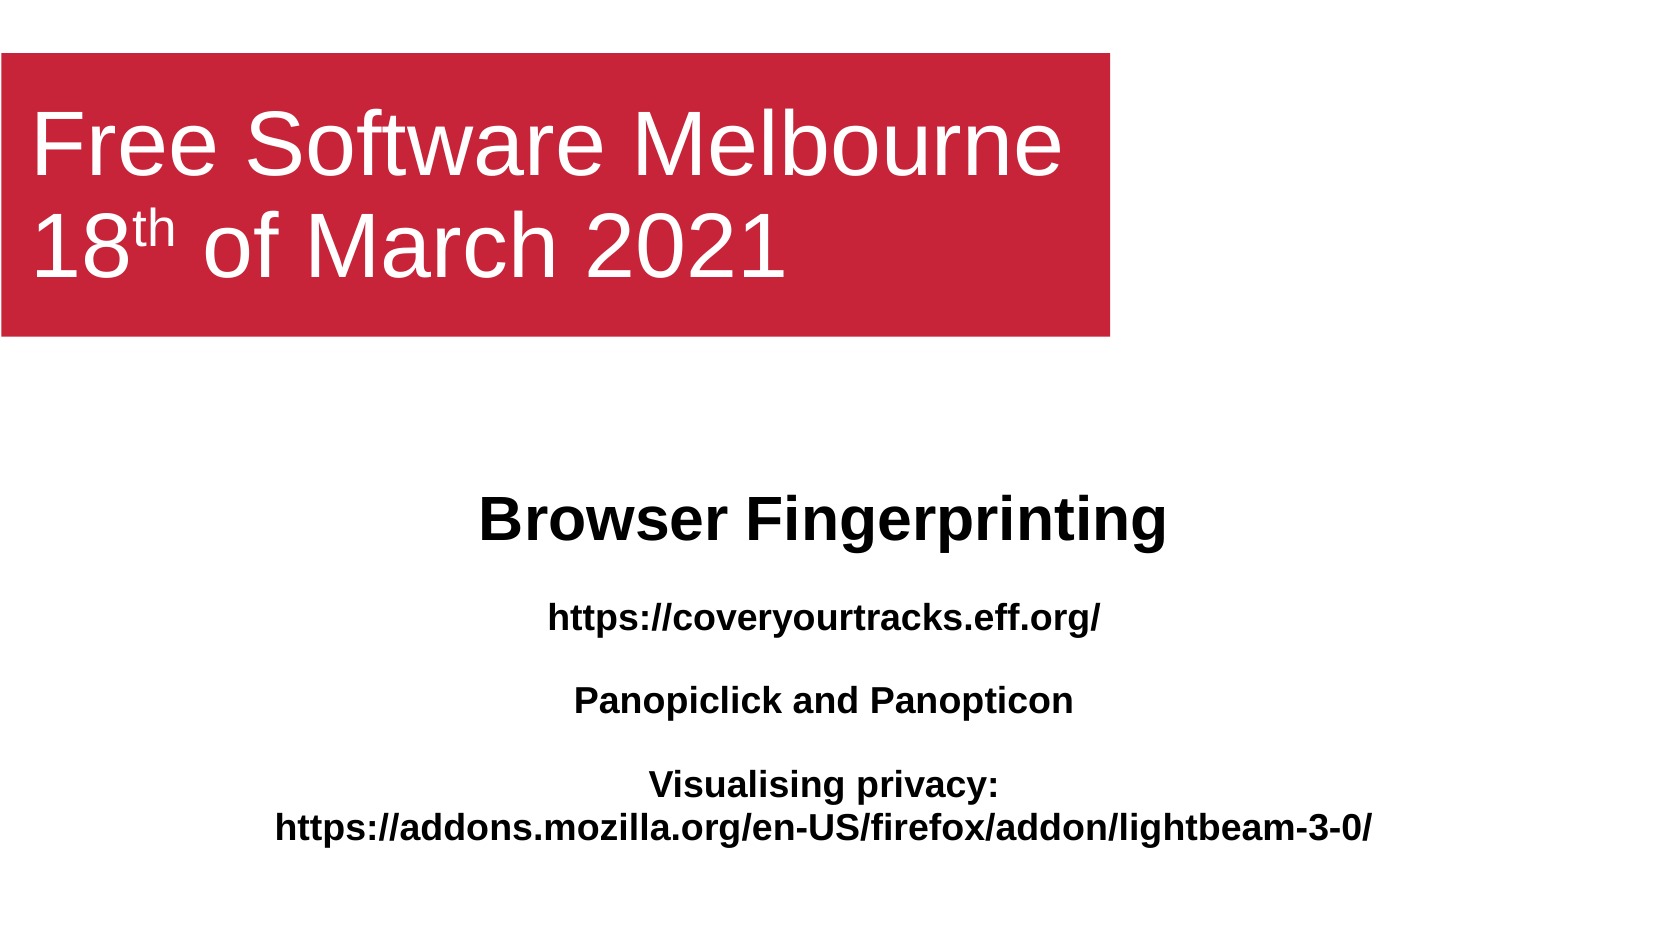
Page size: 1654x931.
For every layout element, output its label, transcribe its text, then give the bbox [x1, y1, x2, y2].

title Free Software Melbourne 18th of March 2021 [1, 53, 1111, 337]
subtitle Browser Fingerprinting https://coveryourtracks.eff.org/ Panopiclick and Panopticon Visualising privacy: https://addons.mozilla.org/en-US/firefox/addon/lightbeam-3-0/ [18, 484, 1630, 895]
